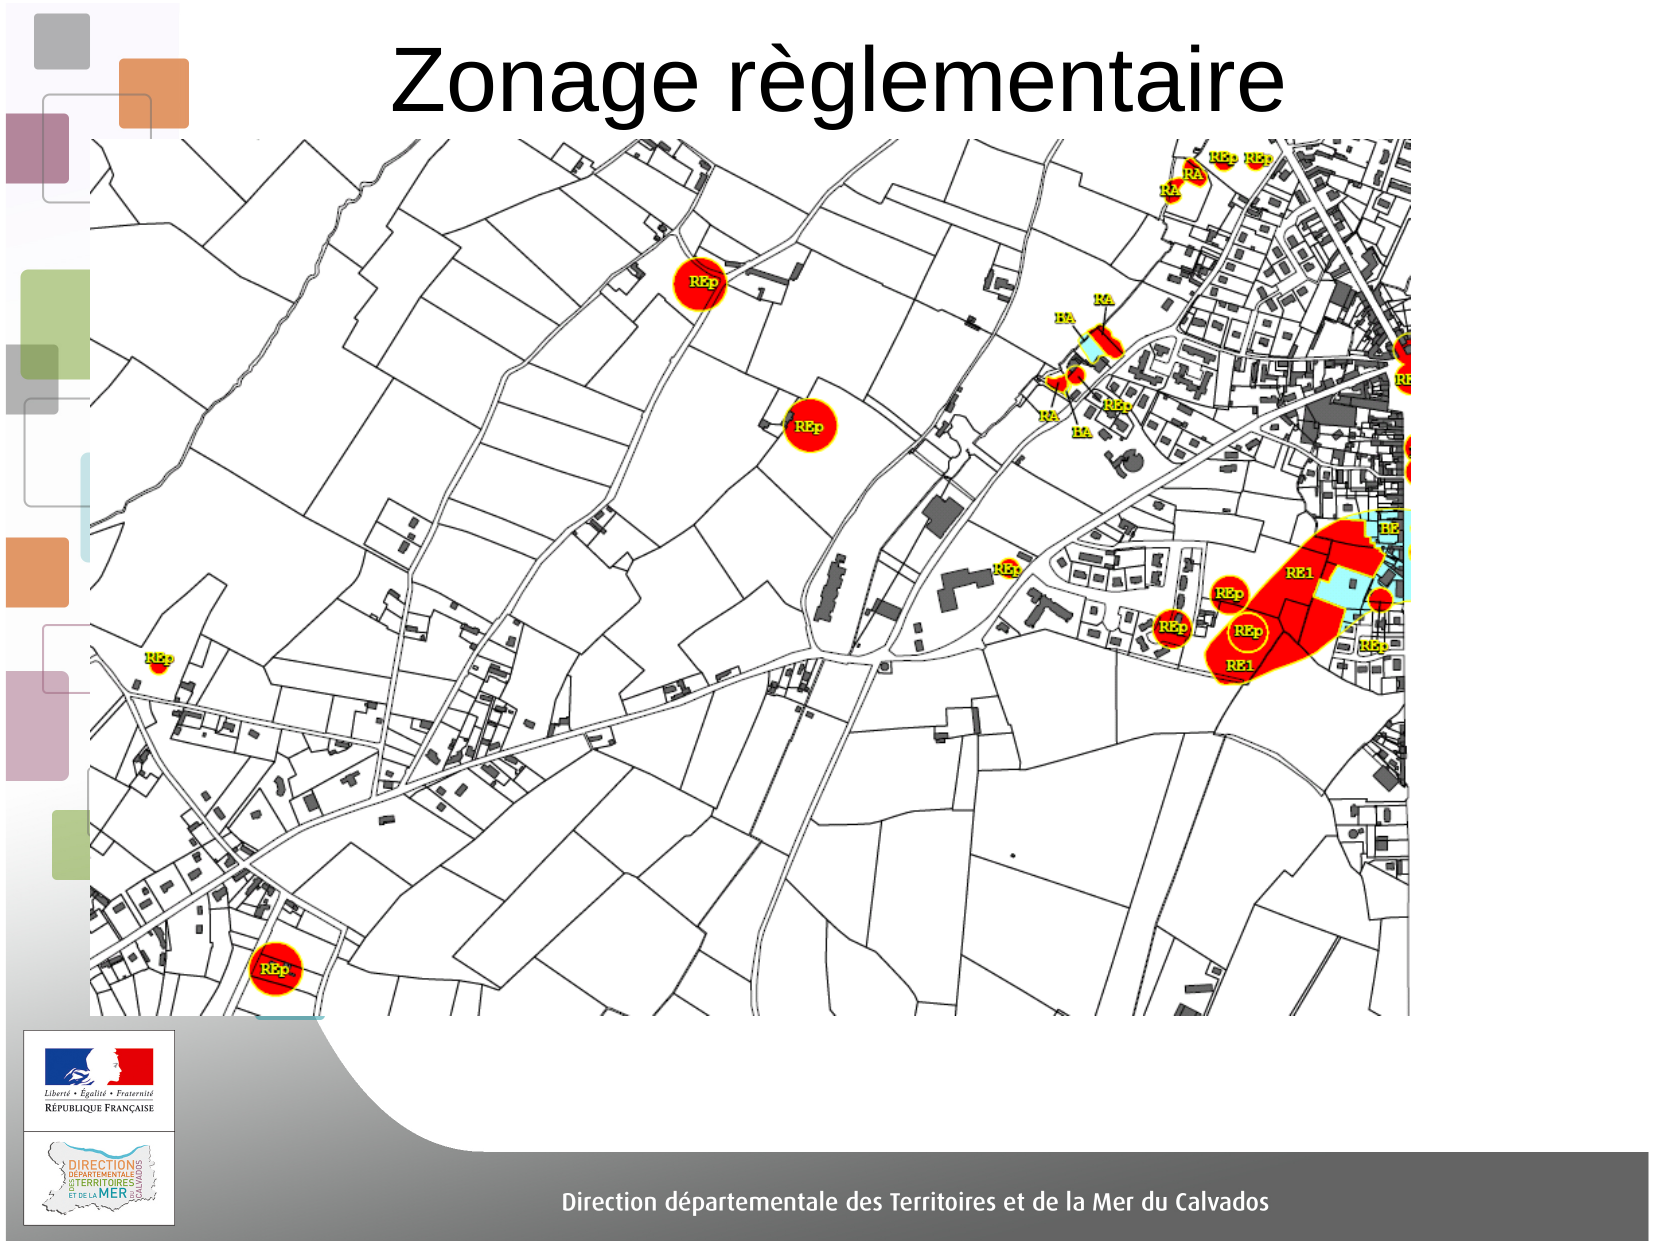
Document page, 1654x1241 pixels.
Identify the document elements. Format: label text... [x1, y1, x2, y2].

title Zonage règlementaire [82, 0, 1571, 184]
picture [5, 3, 1654, 1241]
